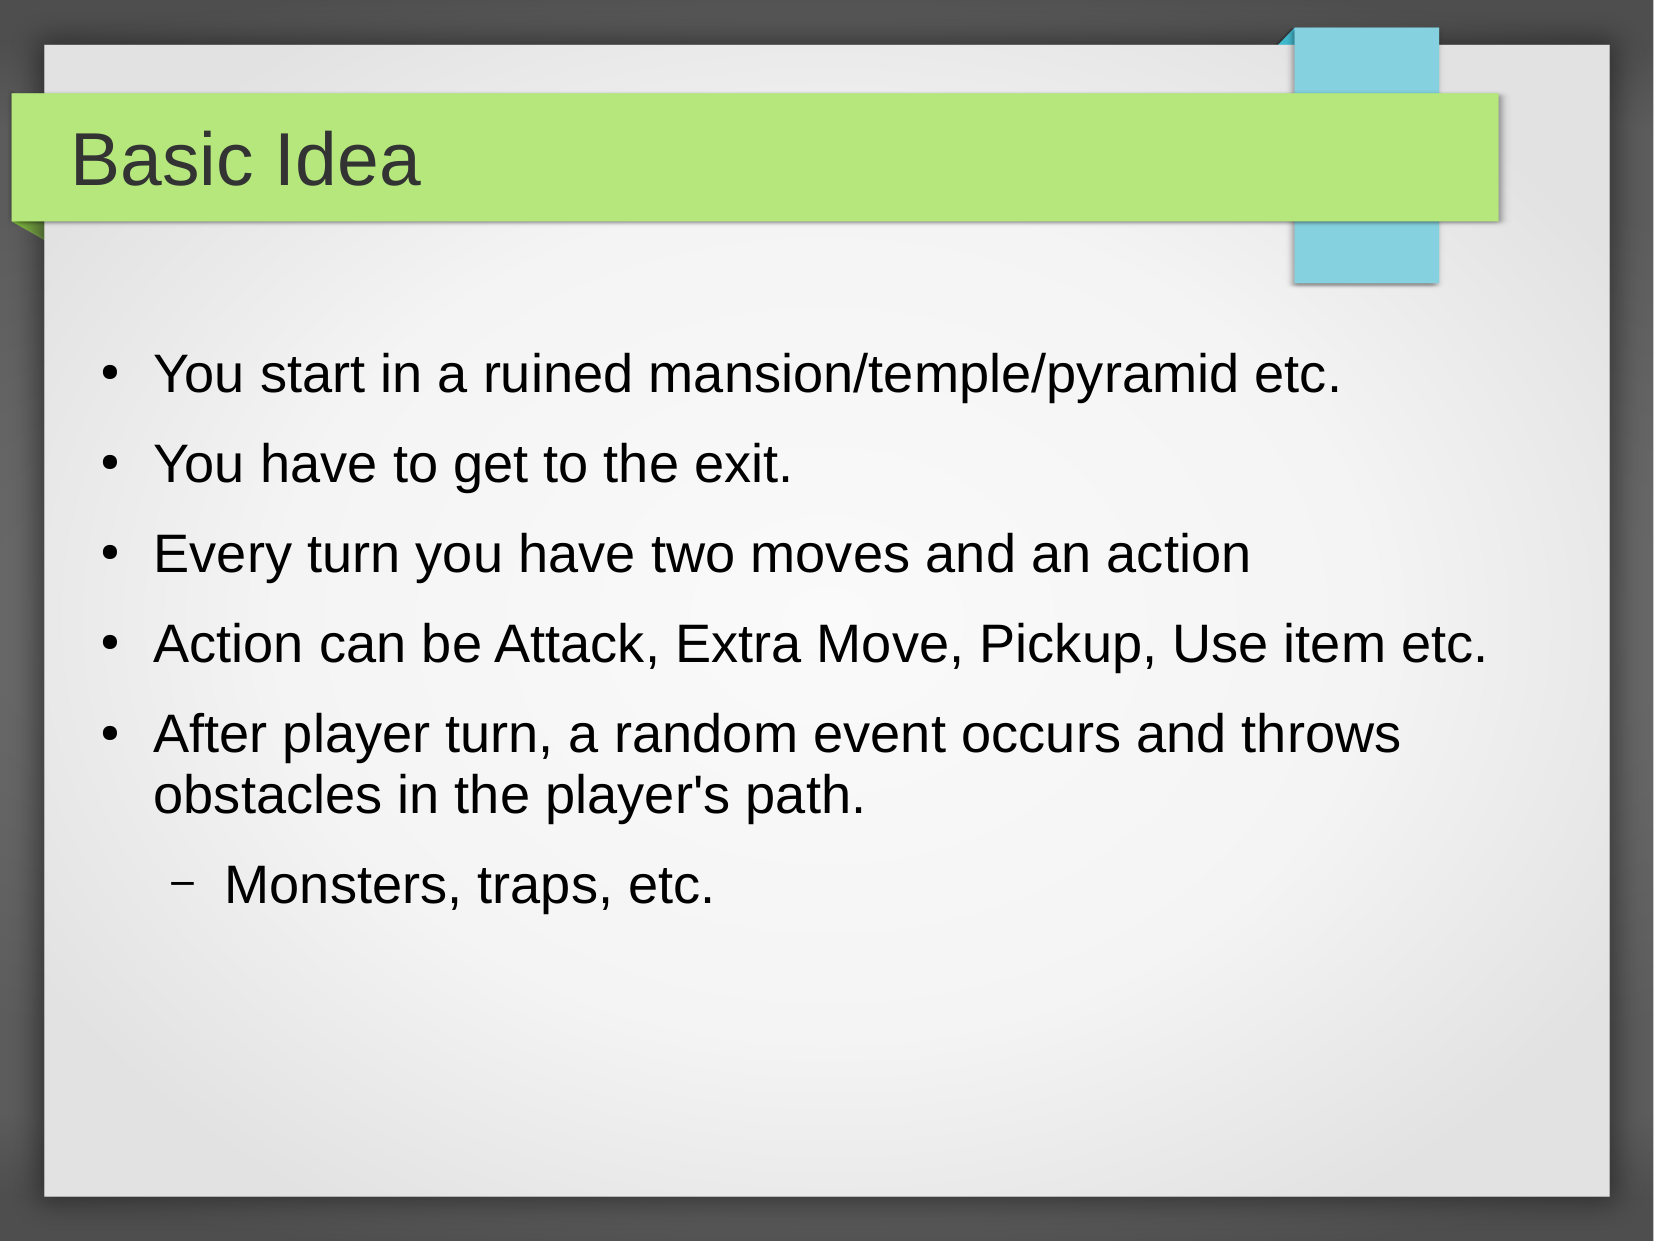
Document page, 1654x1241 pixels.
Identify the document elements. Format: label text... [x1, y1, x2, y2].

picture [0, 0, 1654, 1241]
title Basic Idea [70, 106, 1229, 213]
list You start in a ruined mansion/temple/pyramid etc. You have to get to the exit. Every turn you have two moves and an action Action can be Attack, Extra Move, Pickup, Use item etc. After player turn, a random event occurs and throws obstacles in the player's path. Monsters, traps, etc. [82, 343, 1538, 1063]
